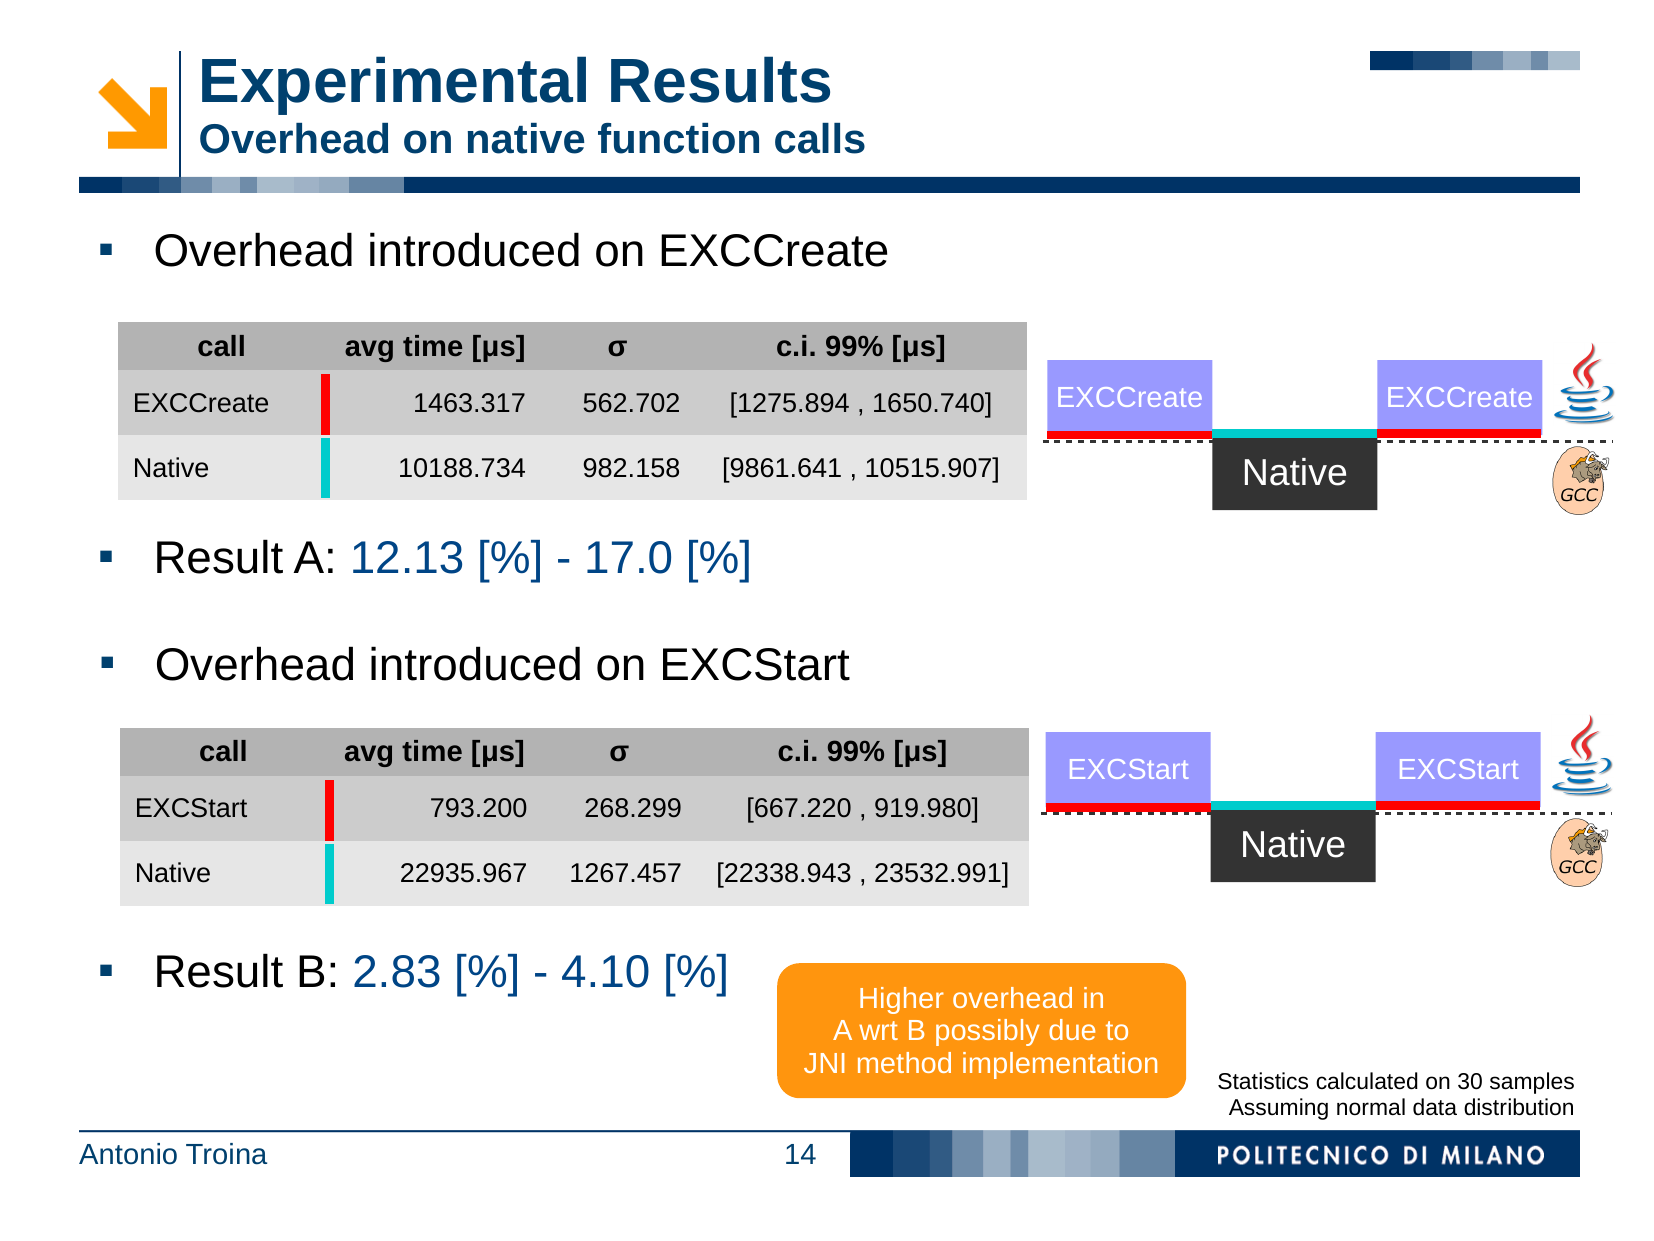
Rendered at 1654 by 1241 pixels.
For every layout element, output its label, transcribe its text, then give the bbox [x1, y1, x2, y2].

table_header σ [542, 728, 697, 776]
text_box Result A: 12.13 [%] - 17.0 [%] [82, 532, 1476, 584]
picture [85, 1147, 92, 1156]
list Overhead introduced on EXCStart [83, 638, 1501, 720]
table_cell [9861.641 , 10515.907] [695, 435, 1027, 500]
table_header σ [540, 322, 695, 370]
table_cell [1275.894 , 1650.740] [695, 370, 1027, 435]
text_box Native [1212, 438, 1378, 511]
text_box Native [1210, 810, 1376, 883]
text_box EXCCreate [1377, 360, 1543, 436]
table_cell Native [118, 435, 325, 500]
table_cell Native [120, 841, 327, 906]
table_cell [22338.943 , 23532.991] [697, 841, 1029, 906]
picture [1549, 817, 1609, 888]
picture [1551, 714, 1614, 798]
title Experimental Results Overhead on native function calls [198, 45, 1574, 163]
table_header avg time [μs] [327, 728, 542, 776]
picture [79, 51, 1580, 193]
text_box EXCCreate [1047, 360, 1213, 431]
table_cell 10188.734 [325, 435, 540, 500]
text_box EXCStart [1045, 732, 1211, 803]
text_box Statistics calculated on 30 samples Assuming normal data distribution [840, 1079, 1576, 1131]
text_box EXCStart [1375, 732, 1541, 808]
list Overhead introduced on EXCCreate [82, 225, 1591, 316]
table_cell EXCCreate [118, 370, 325, 435]
table_cell [667.220 , 919.980] [697, 776, 1029, 841]
picture [1553, 342, 1616, 426]
picture [79, 1126, 1580, 1177]
table_cell 982.158 [540, 435, 695, 500]
picture [1551, 445, 1610, 516]
table_cell 793.200 [327, 776, 542, 841]
table_cell 1267.457 [542, 841, 697, 906]
table_header call [120, 728, 327, 776]
table_header avg time [μs] [325, 322, 540, 370]
table_header call [118, 322, 325, 370]
table_cell 1463.317 [325, 370, 540, 435]
table_cell 562.702 [540, 370, 695, 435]
table_cell 22935.967 [327, 841, 542, 906]
table_header c.i. 99% [μs] [697, 728, 1029, 776]
table_cell 268.299 [542, 776, 697, 841]
table_header c.i. 99% [μs] [695, 322, 1027, 370]
text_box Higher overhead in A wrt B possibly due to JNI method implementation [777, 997, 1187, 1099]
table_cell EXCStart [120, 776, 327, 841]
text_box Result B: 2.83 [%] - 4.10 [%] [82, 945, 1476, 997]
